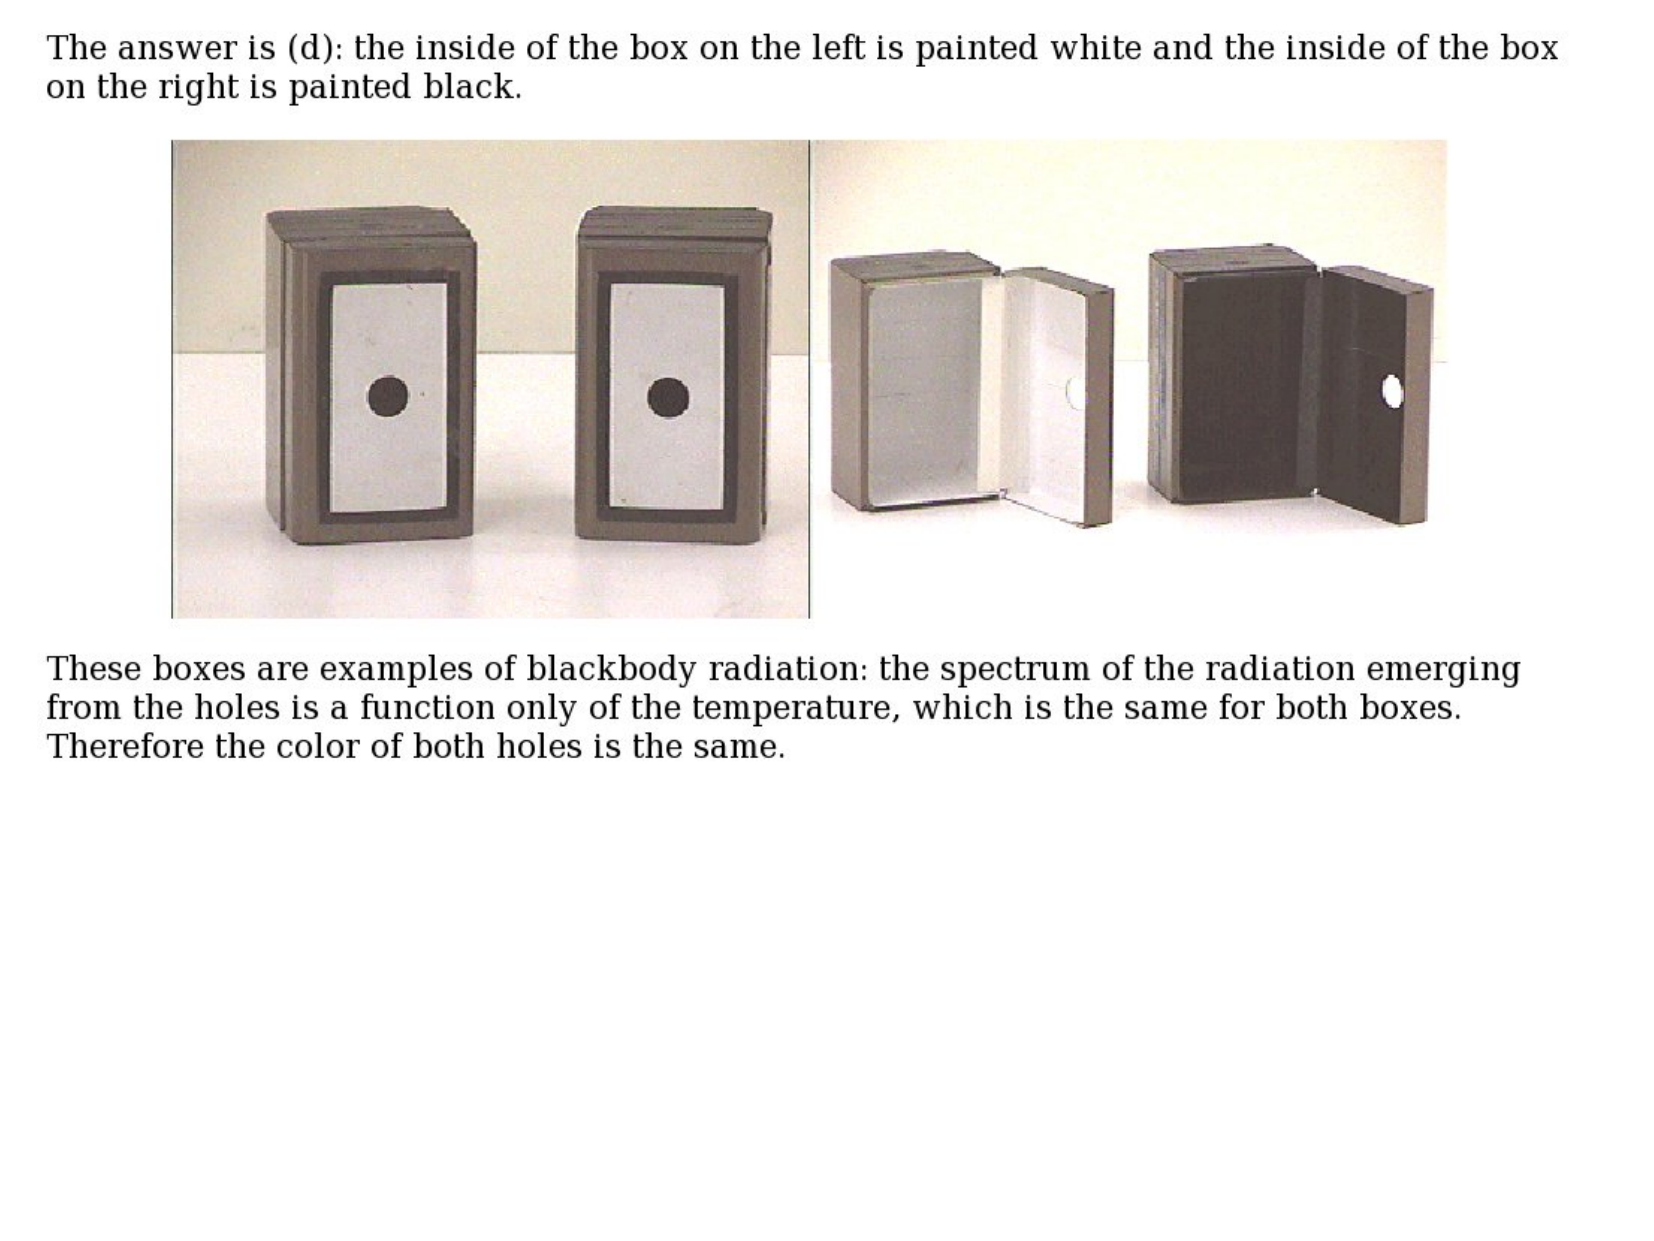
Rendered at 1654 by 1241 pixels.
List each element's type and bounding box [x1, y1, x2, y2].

picture [37, 19, 1576, 782]
